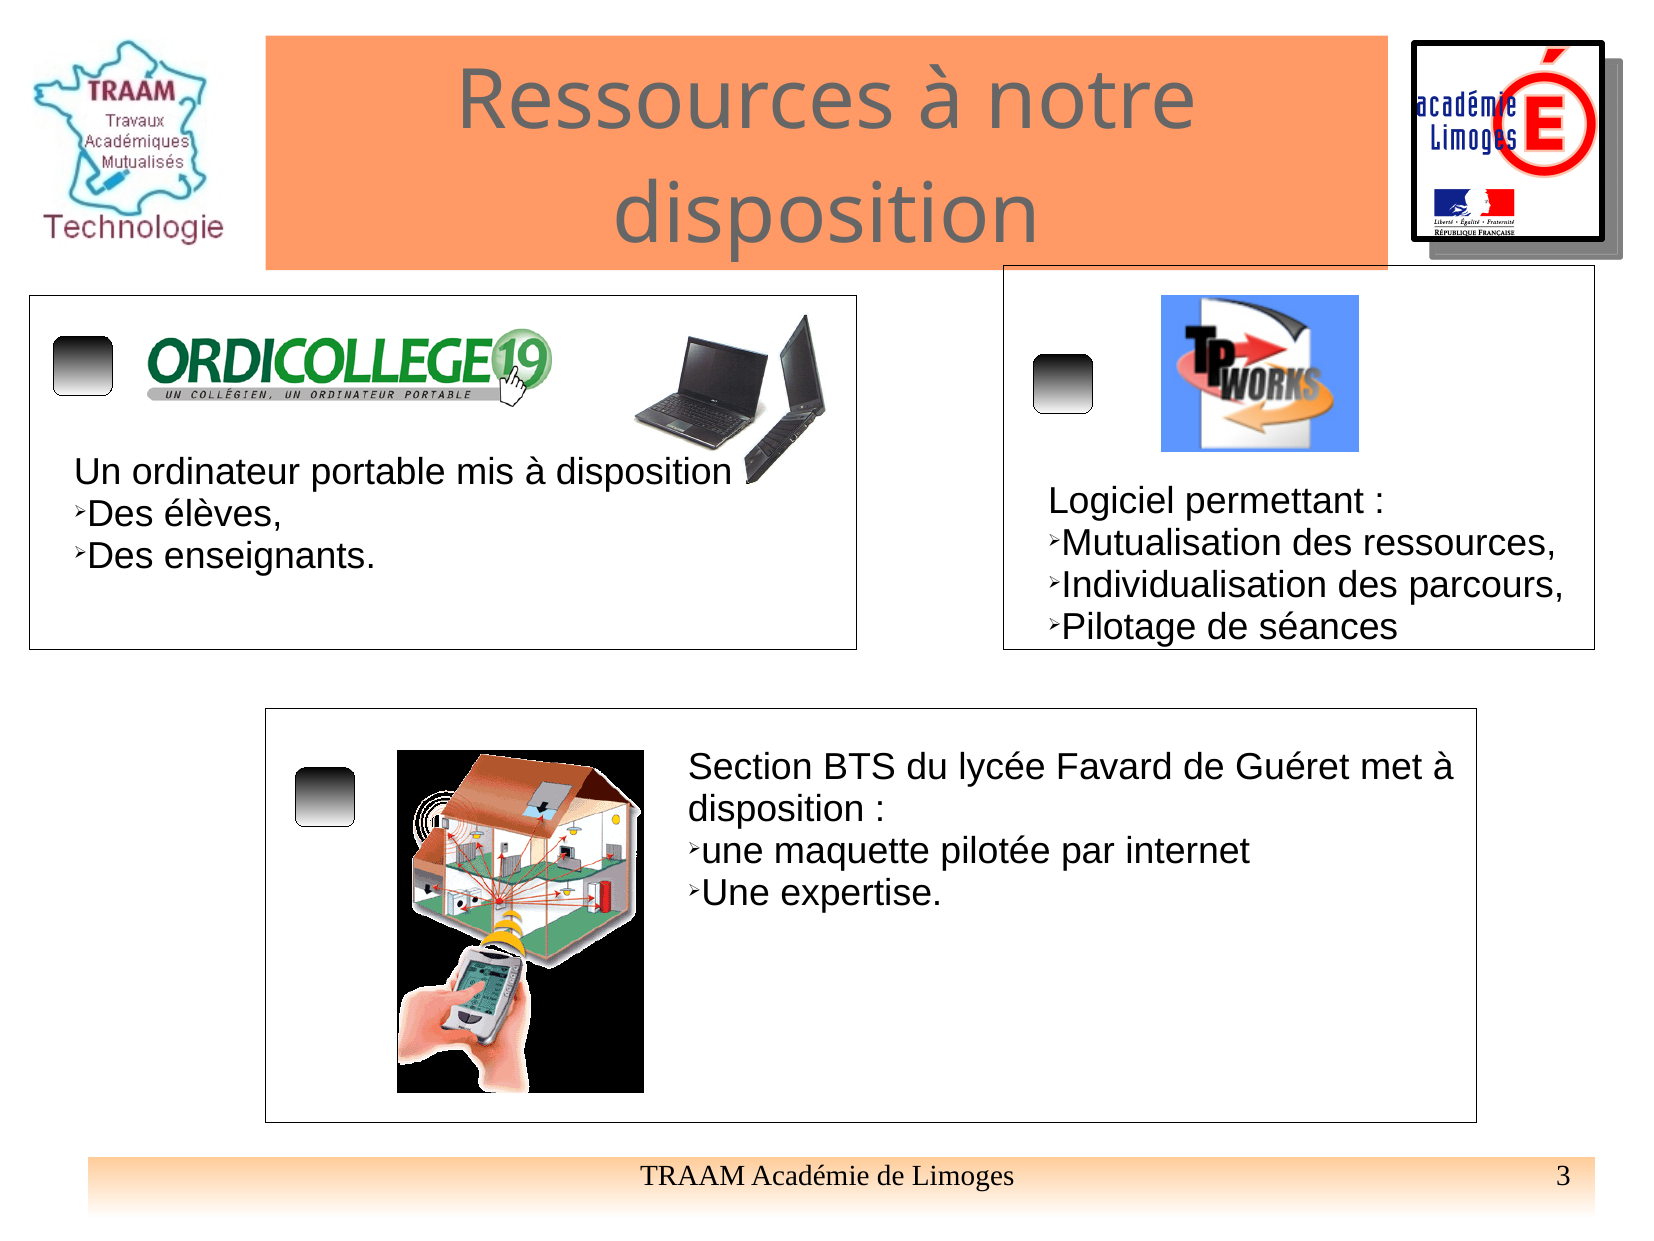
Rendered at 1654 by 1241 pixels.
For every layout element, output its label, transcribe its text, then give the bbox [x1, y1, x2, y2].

text_box Un ordinateur portable mis à disposition : Des élèves, Des enseignants. [59, 442, 798, 584]
picture [625, 307, 827, 485]
picture [1161, 295, 1359, 452]
text_box [1033, 354, 1093, 414]
text_box [53, 336, 113, 396]
picture [23, 29, 237, 252]
picture [397, 750, 644, 1093]
picture [147, 324, 552, 407]
text_box Logiciel permettant : Mutualisation des ressources, Individualisation des parcours, Pilotage de séances [1033, 472, 1580, 649]
text_box Logiciel permettant : Mutualisation des ressources, Individualisation des parcours, Pilotage de séances [1033, 650, 1580, 656]
text_box [295, 767, 355, 827]
picture [1417, 46, 1599, 236]
title Ressources à notre disposition [1004, 266, 1388, 271]
title Ressources à notre disposition [265, 35, 1388, 271]
text_box Section BTS du lycée Favard de Guéret met à disposition : une maquette pilotée par internet Une expertise. [673, 738, 1471, 964]
